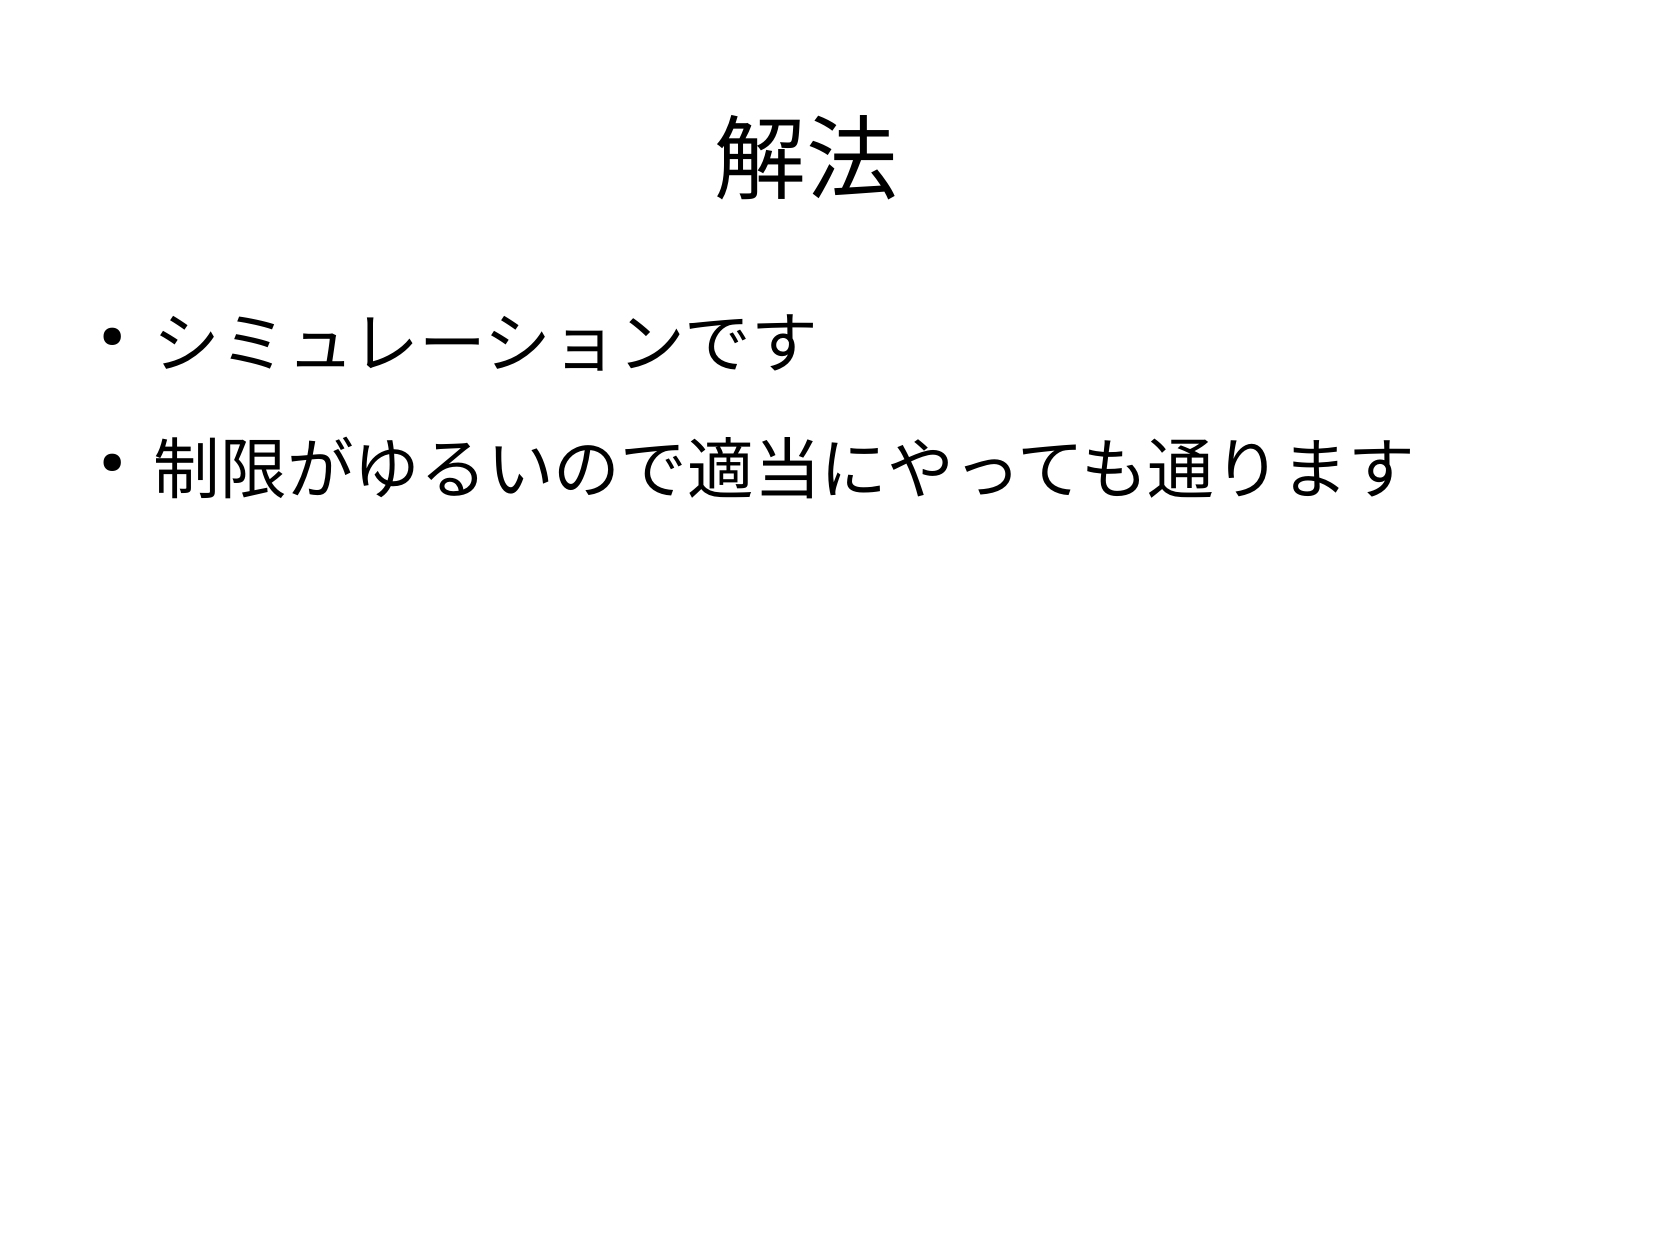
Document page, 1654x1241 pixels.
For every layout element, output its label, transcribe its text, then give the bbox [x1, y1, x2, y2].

title 解法 [82, 49, 1571, 257]
list シミュレーションです 制限がゆるいので適当にやっても通ります [82, 290, 1538, 1010]
